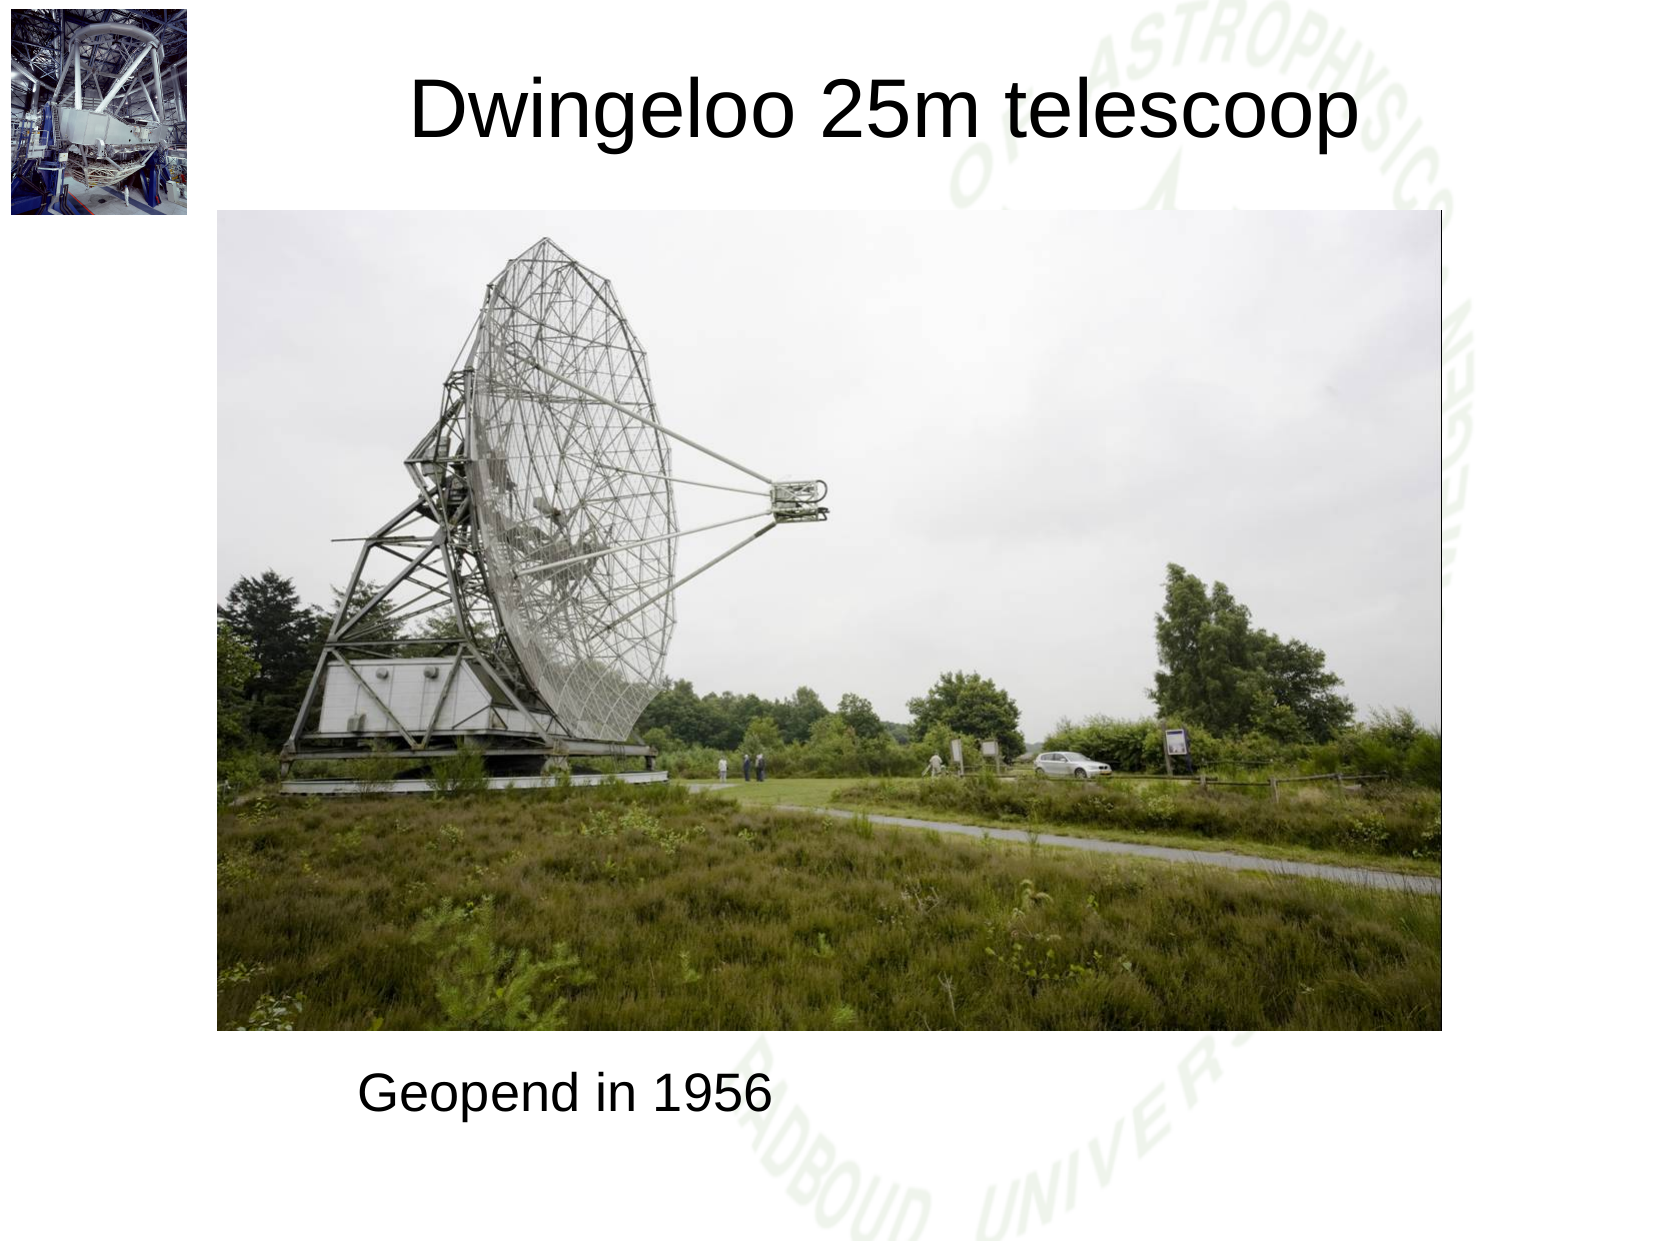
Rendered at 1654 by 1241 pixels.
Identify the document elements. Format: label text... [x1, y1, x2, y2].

text_box Geopend in 1956 [342, 1055, 790, 1131]
text_box Dwingeloo 25m telescoop [393, 55, 1377, 163]
picture [0, 0, 1654, 1241]
